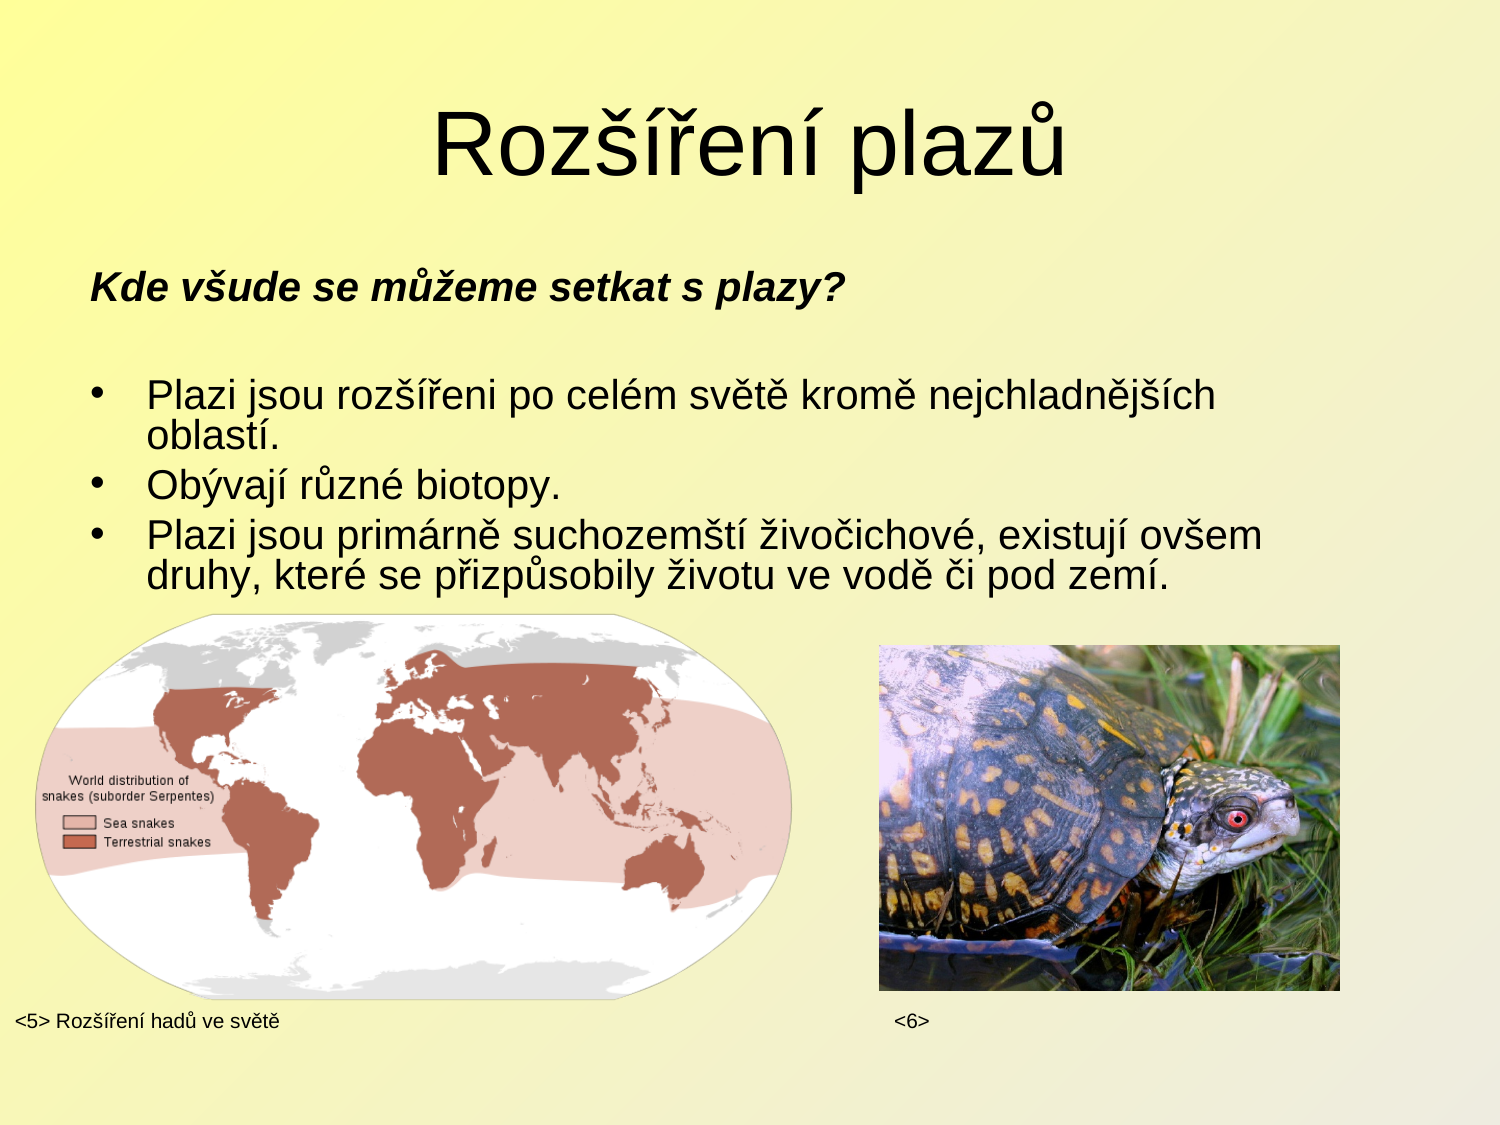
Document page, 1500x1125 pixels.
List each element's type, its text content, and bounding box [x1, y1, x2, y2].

list Kde všude se můžeme setkat s plazy? Plazi jsou rozšířeni po celém světě kromě nejchladnějších oblastí. Obývají různé biotopy. Plazi jsou primárně suchozemští živočichové, existují ovšem druhy, které se přizpůsobily životu ve vodě či pod zemí. [74, 262, 1376, 622]
text_box <5> Rozšíření hadů ve světě <6> [0, 999, 1377, 1040]
title Rozšíření plazů [75, 45, 1426, 233]
picture [0, 597, 833, 999]
picture [879, 645, 1340, 991]
